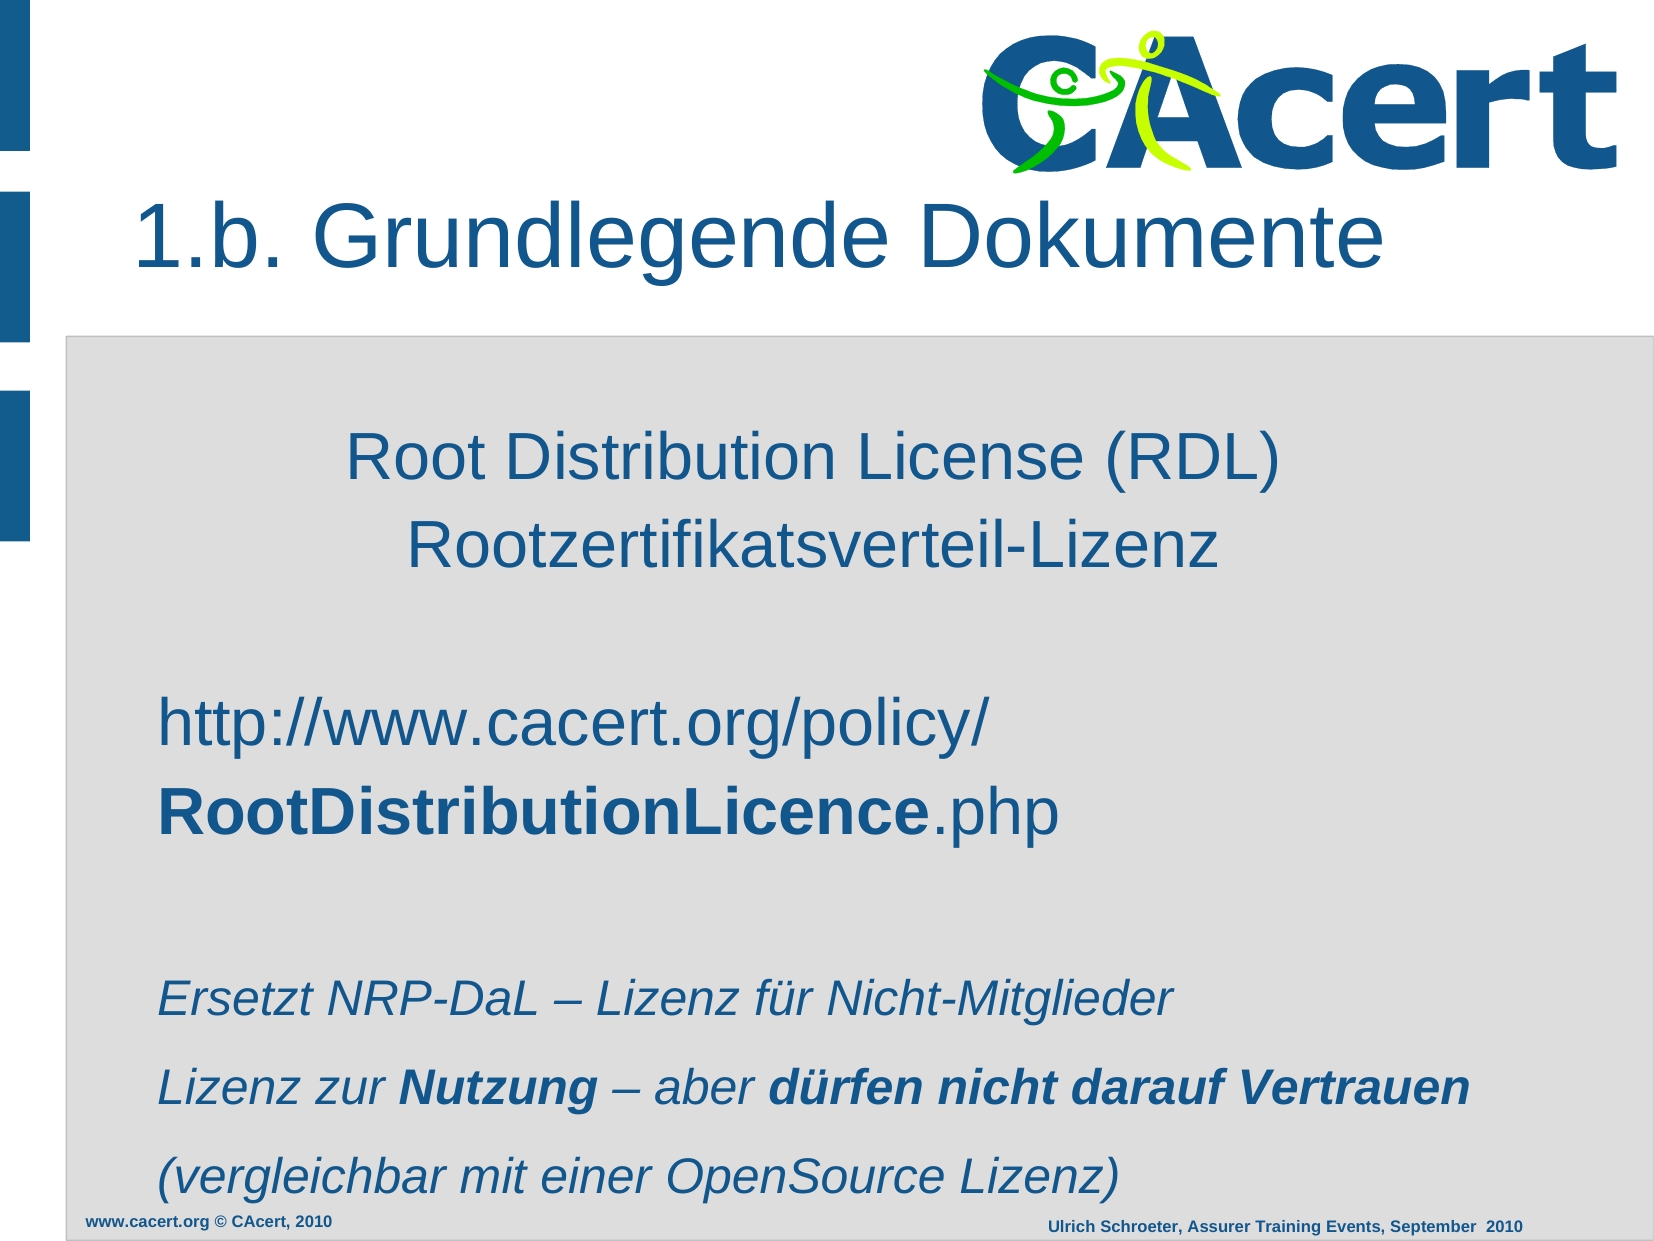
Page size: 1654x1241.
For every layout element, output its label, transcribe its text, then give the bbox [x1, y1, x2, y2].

text_box 1.b. Grundlegende Dokumente [118, 177, 1403, 295]
text_box Root Distribution License (RDL) Rootzertifikatsverteil-Lizenz http://www.cacert.org/policy/ RootDistributionLicence.php Ersetzt NRP-DaL – Lizenz für Nicht-Mitglieder Lizenz zur Nutzung – aber dürfen nicht darauf Vertrauen (vergleichbar mit einer OpenSource Lizenz) [142, 397, 1487, 1211]
